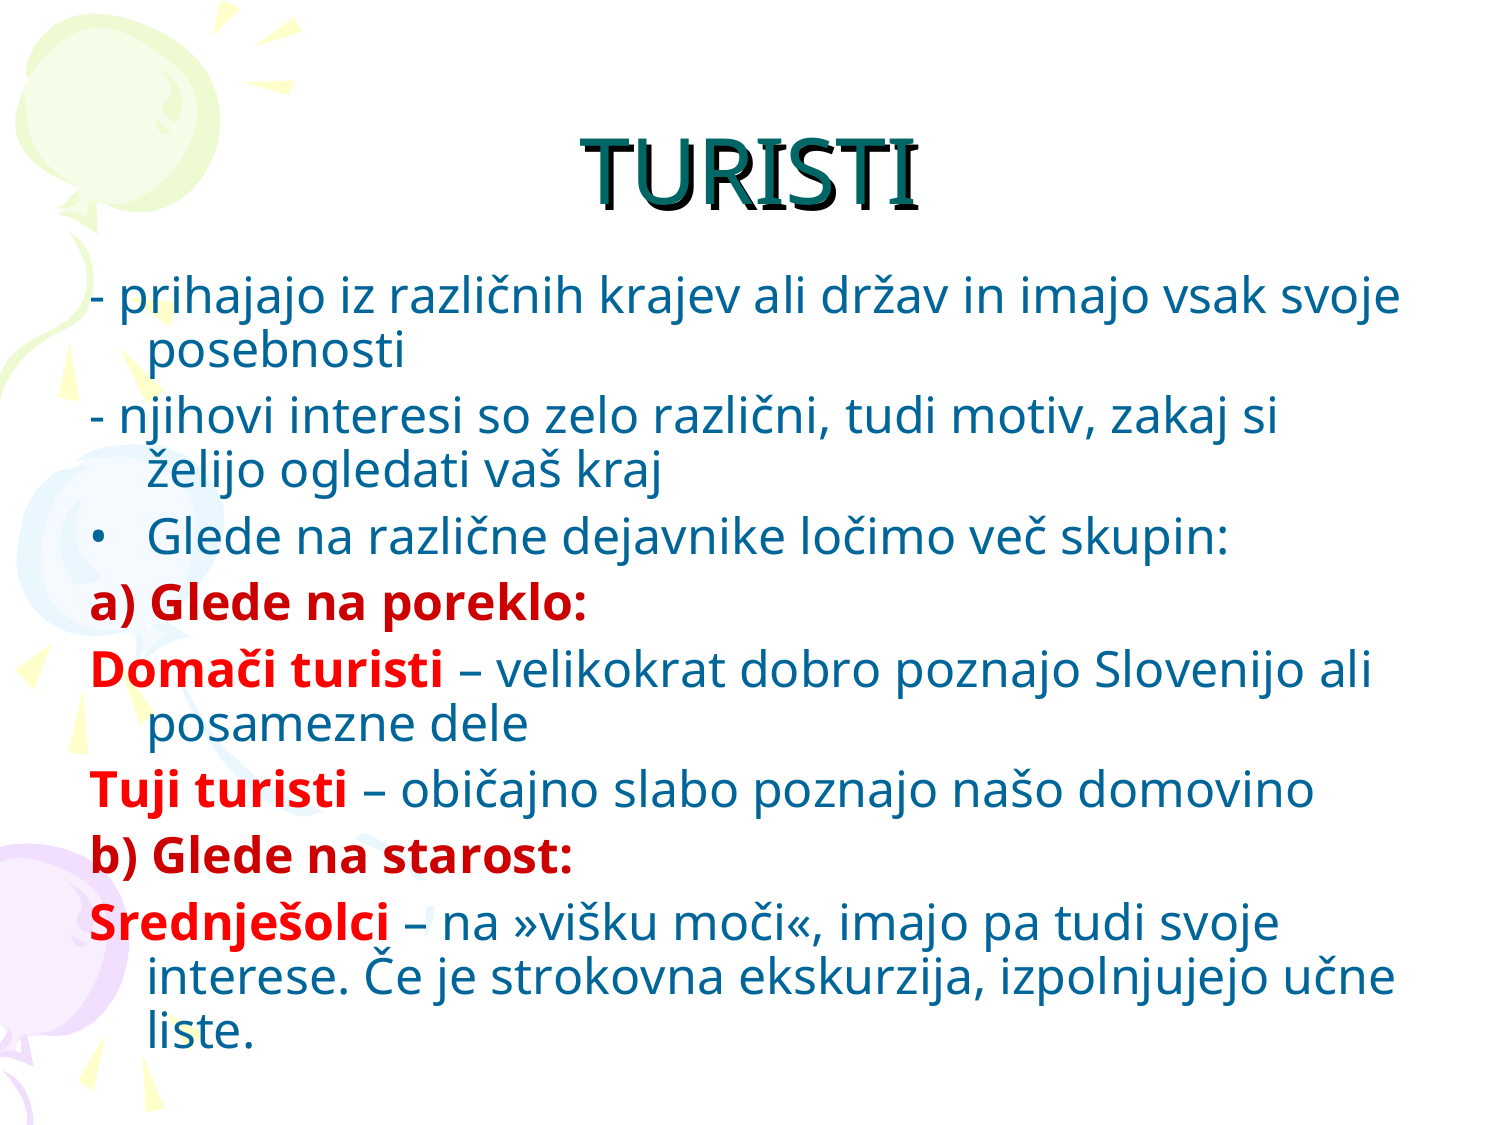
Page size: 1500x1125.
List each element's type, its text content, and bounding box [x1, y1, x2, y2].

list - prihajajo iz različnih krajev ali držav in imajo vsak svoje posebnosti - njihovi interesi so zelo različni, tudi motiv, zakaj si želijo ogledati vaš kraj Glede na različne dejavnike ločimo več skupin: a) Glede na poreklo: Domači turisti – velikokrat dobro poznajo Slovenijo ali posamezne dele Tuji turisti – običajno slabo poznajo našo domovino b) Glede na starost: Srednješolci – na »višku moči«, imajo pa tudi svoje interese. Če je strokovna ekskurzija, izpolnjujejo učne liste. [75, 262, 1426, 994]
title TURISTI [72, 16, 1426, 233]
